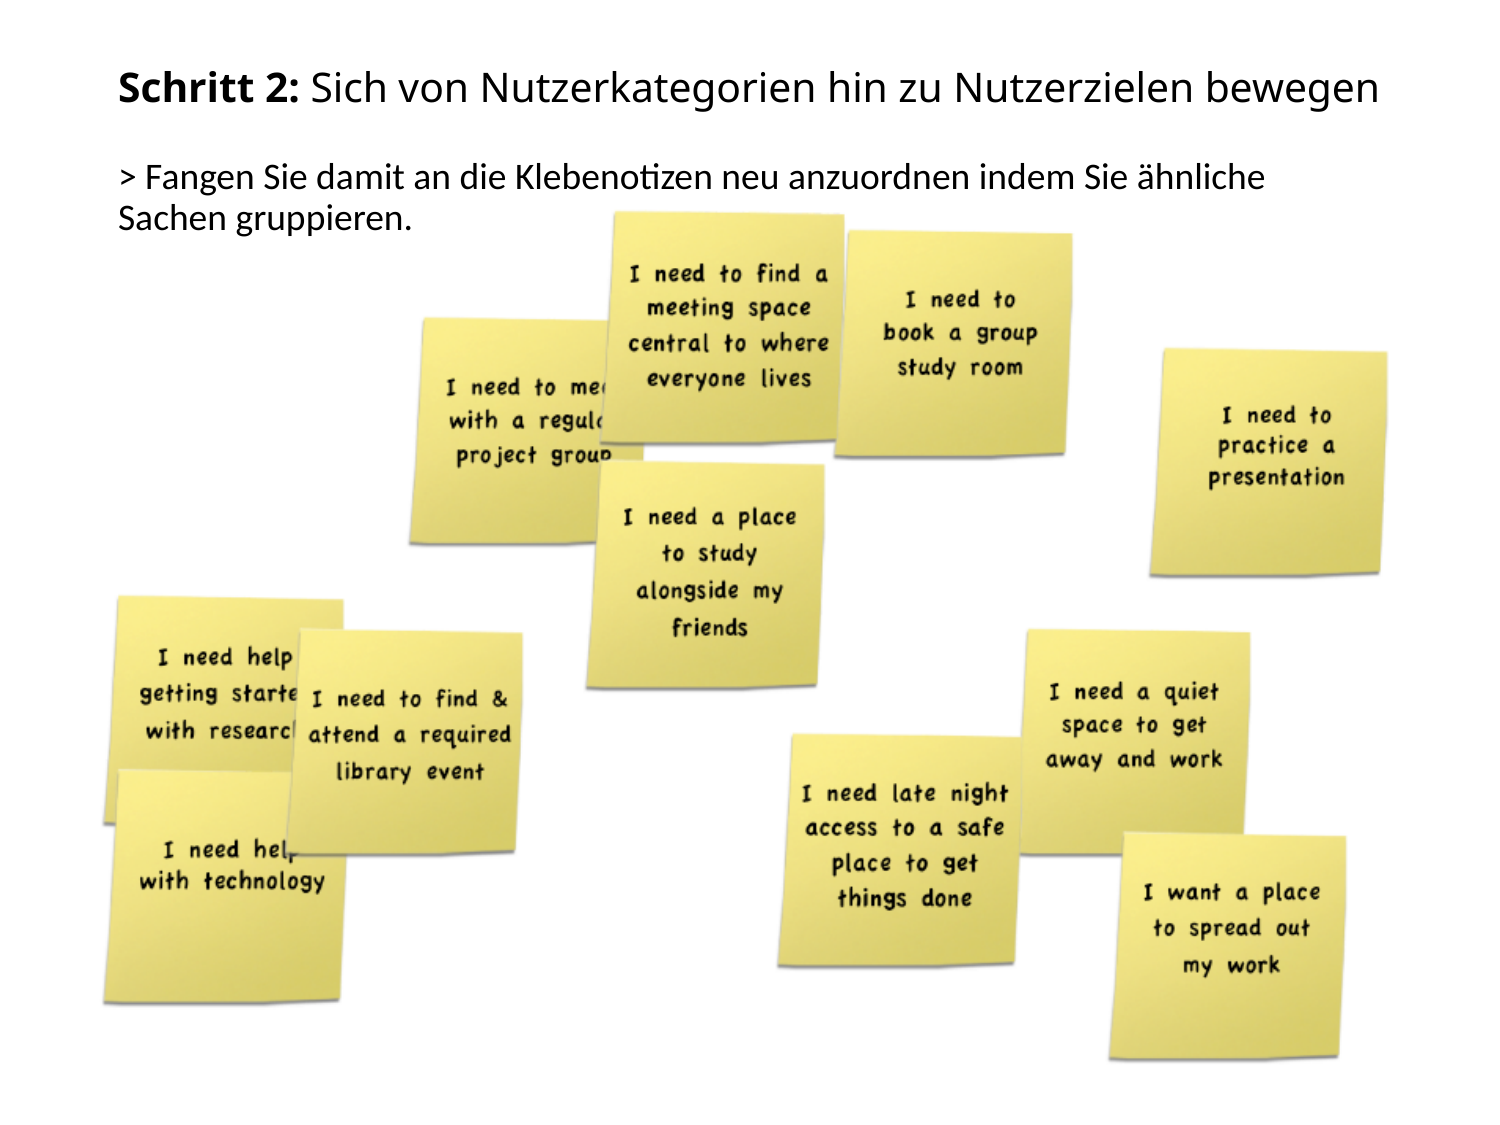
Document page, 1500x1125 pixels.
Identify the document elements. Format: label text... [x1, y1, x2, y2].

title Schritt 2: Sich von Nutzerkategorien hin zu Nutzerzielen bewegen [103, 59, 1397, 122]
picture [84, 205, 1416, 1091]
list > Fangen Sie damit an die Klebenotizen neu anzuordnen indem Sie ähnliche Sachen gruppieren. [103, 149, 1397, 1014]
